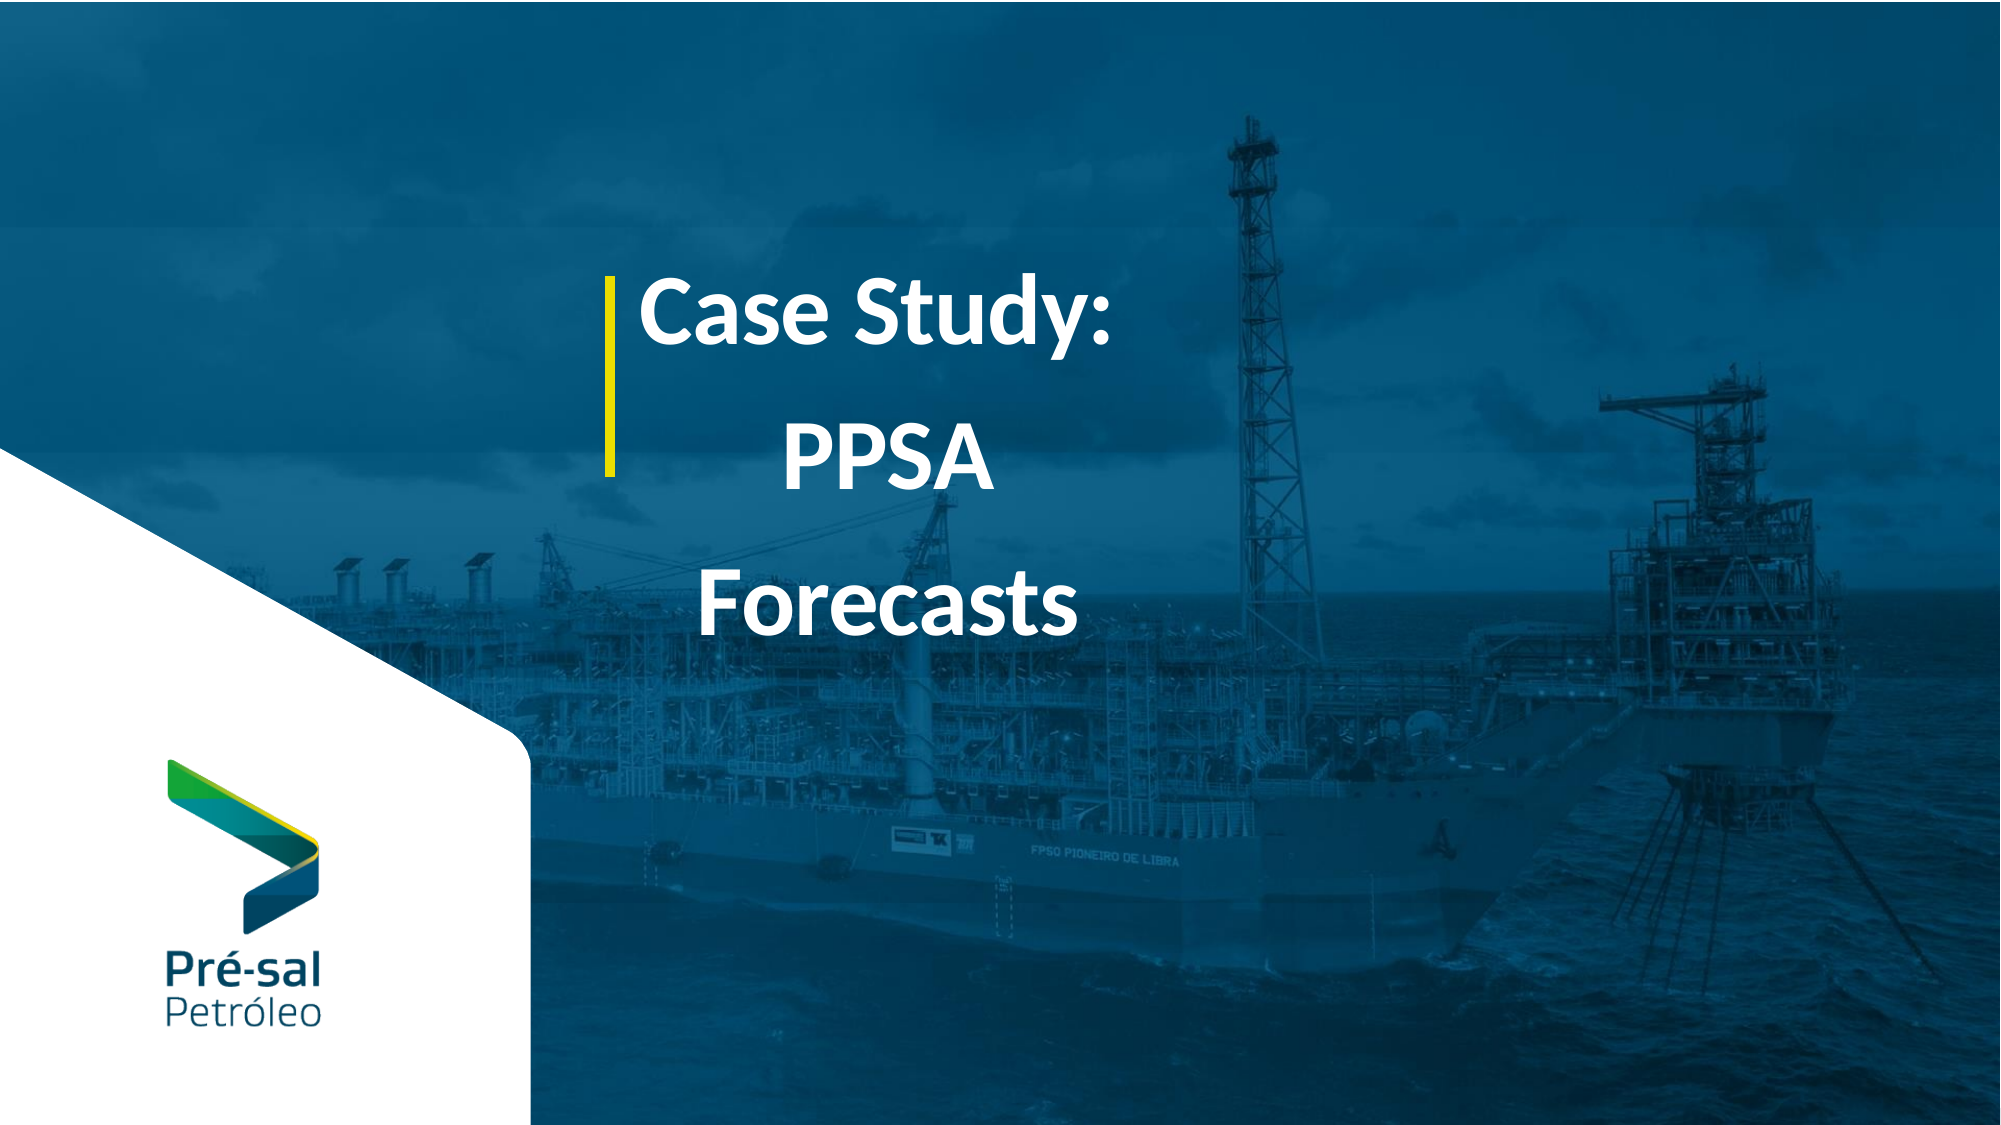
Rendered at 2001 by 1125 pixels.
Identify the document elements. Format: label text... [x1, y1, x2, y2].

text_box [0, 3, 2000, 1125]
title Case Study: PPSA Forecasts [637, 217, 1259, 513]
